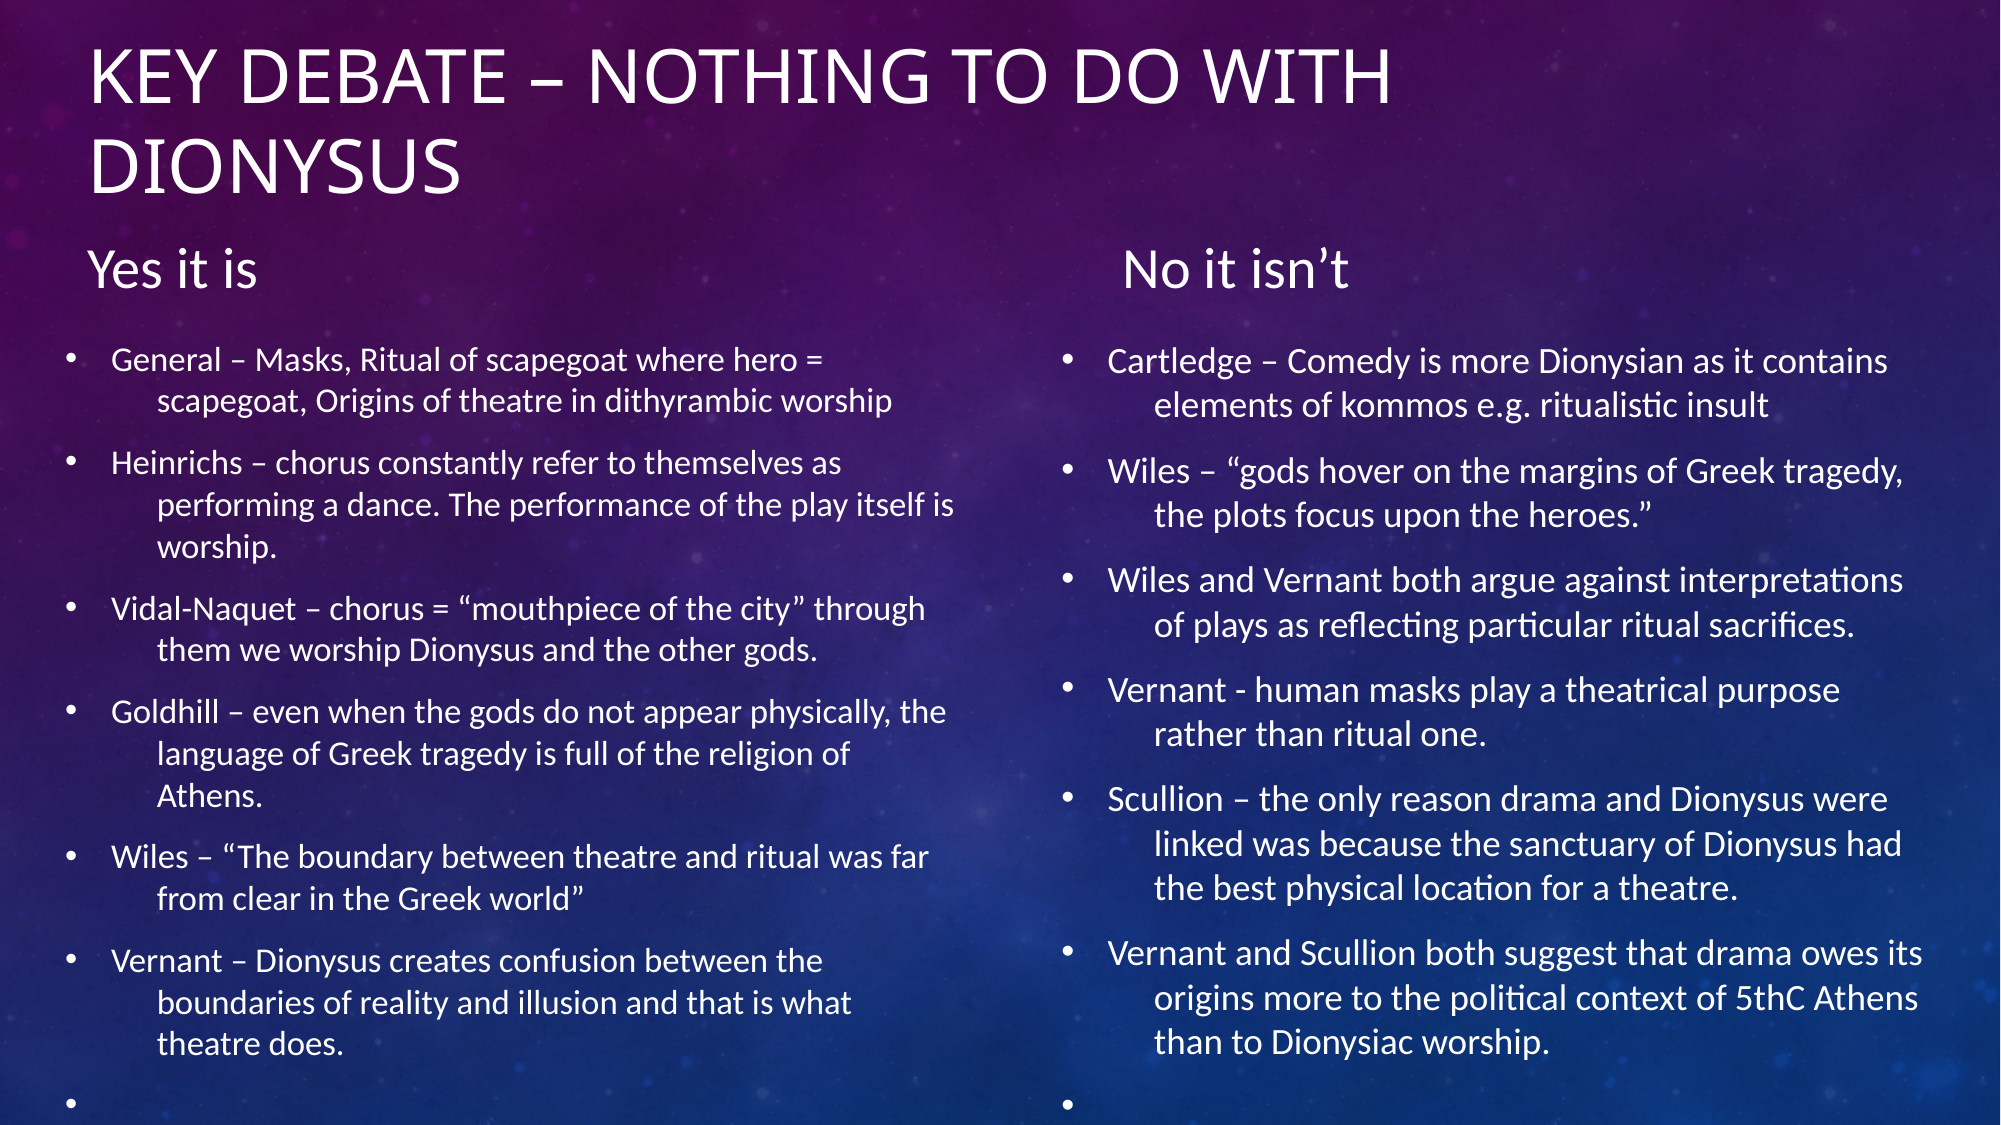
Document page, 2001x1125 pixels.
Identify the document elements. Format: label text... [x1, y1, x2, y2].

list Cartledge – Comedy is more Dionysian as it contains elements of kommos e.g. ritualistic insult Wiles – “gods hover on the margins of Greek tragedy, the plots focus upon the heroes.” Wiles and Vernant both argue against interpretations of plays as reflecting particular ritual sacrifices. Vernant - human masks play a theatrical purpose rather than ritual one. Scullion – the only reason drama and Dionysus were linked was because the sanctuary of Dionysus had the best physical location for a theatre. Vernant and Scullion both suggest that drama owes its origins more to the political context of 5thC Athens than to Dionysiac worship. [1046, 328, 1950, 1071]
list Yes it is [72, 212, 845, 308]
list No it isn’t [1107, 212, 1883, 308]
title Key debate – Nothing to do with dionysus [72, 0, 1735, 239]
list General – Masks, Ritual of scapegoat where hero = scapegoat, Origins of theatre in dithyrambic worship Heinrichs – chorus constantly refer to themselves as performing a dance. The performance of the play itself is worship. Vidal-Naquet – chorus = “mouthpiece of the city” through them we worship Dionysus and the other gods. Goldhill – even when the gods do not appear physically, the language of Greek tragedy is full of the religion of Athens. Wiles – “The boundary between theatre and ritual was far from clear in the Greek world” Vernant – Dionysus creates confusion between the boundaries of reality and illusion and that is what theatre does. [50, 328, 973, 1071]
